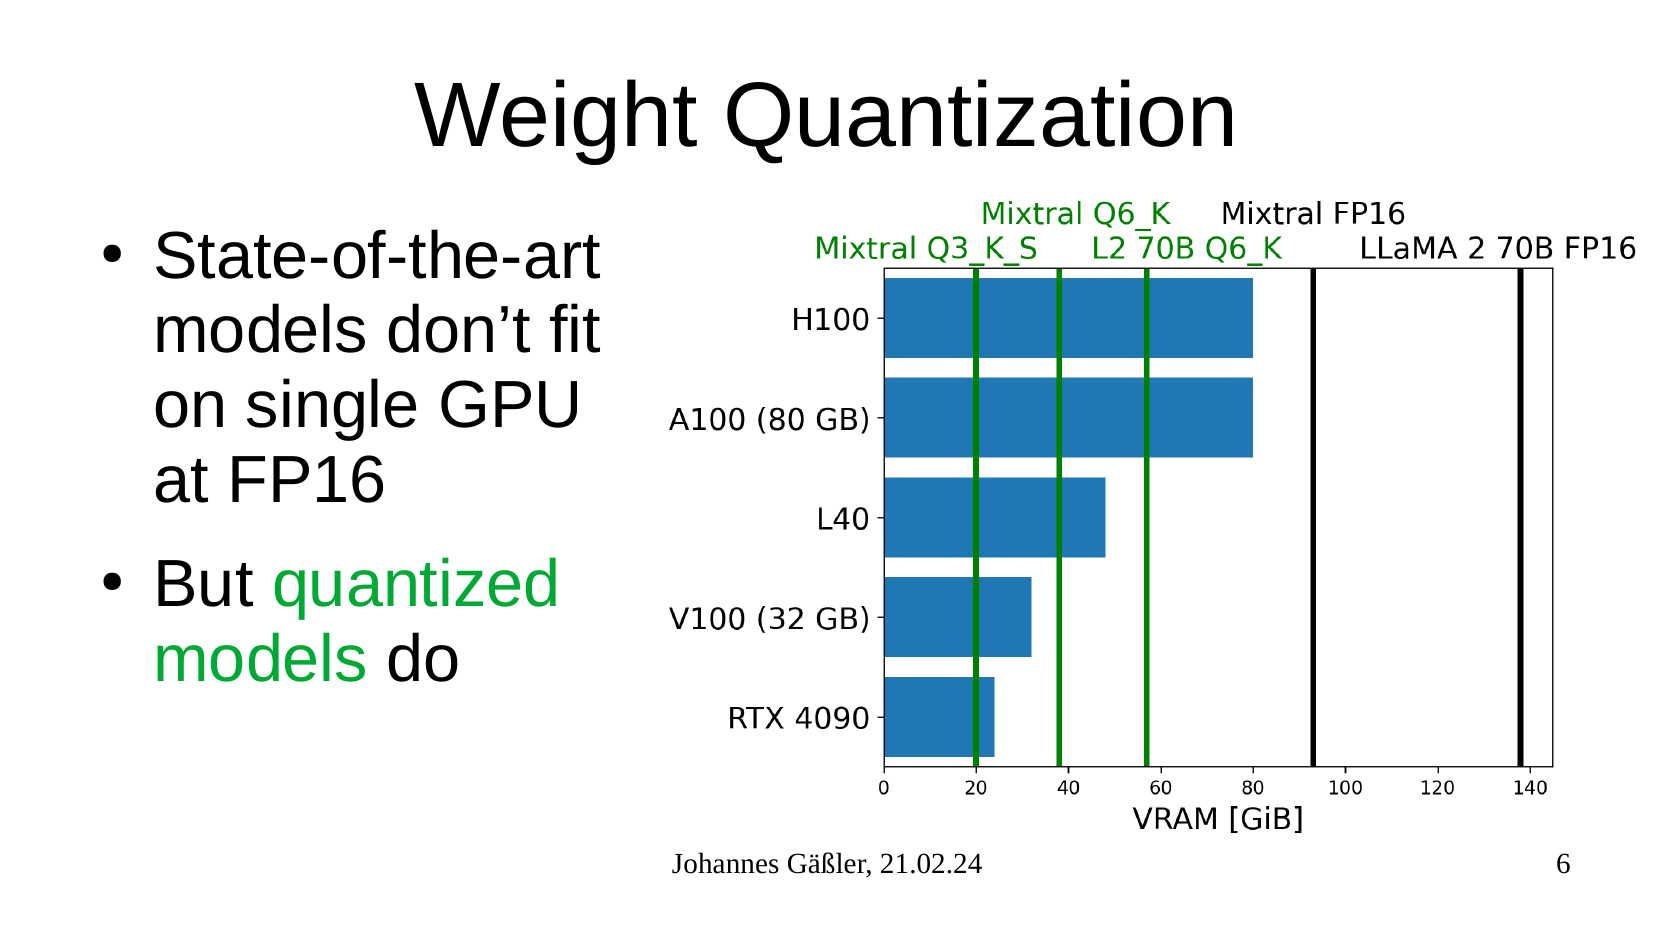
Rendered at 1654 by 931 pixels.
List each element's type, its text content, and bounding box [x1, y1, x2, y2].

list State-of-the-art models don’t fit on single GPU at FP16 But quantized models do [82, 217, 638, 758]
title Weight Quantization [82, 37, 1571, 193]
picture [655, 187, 1650, 849]
